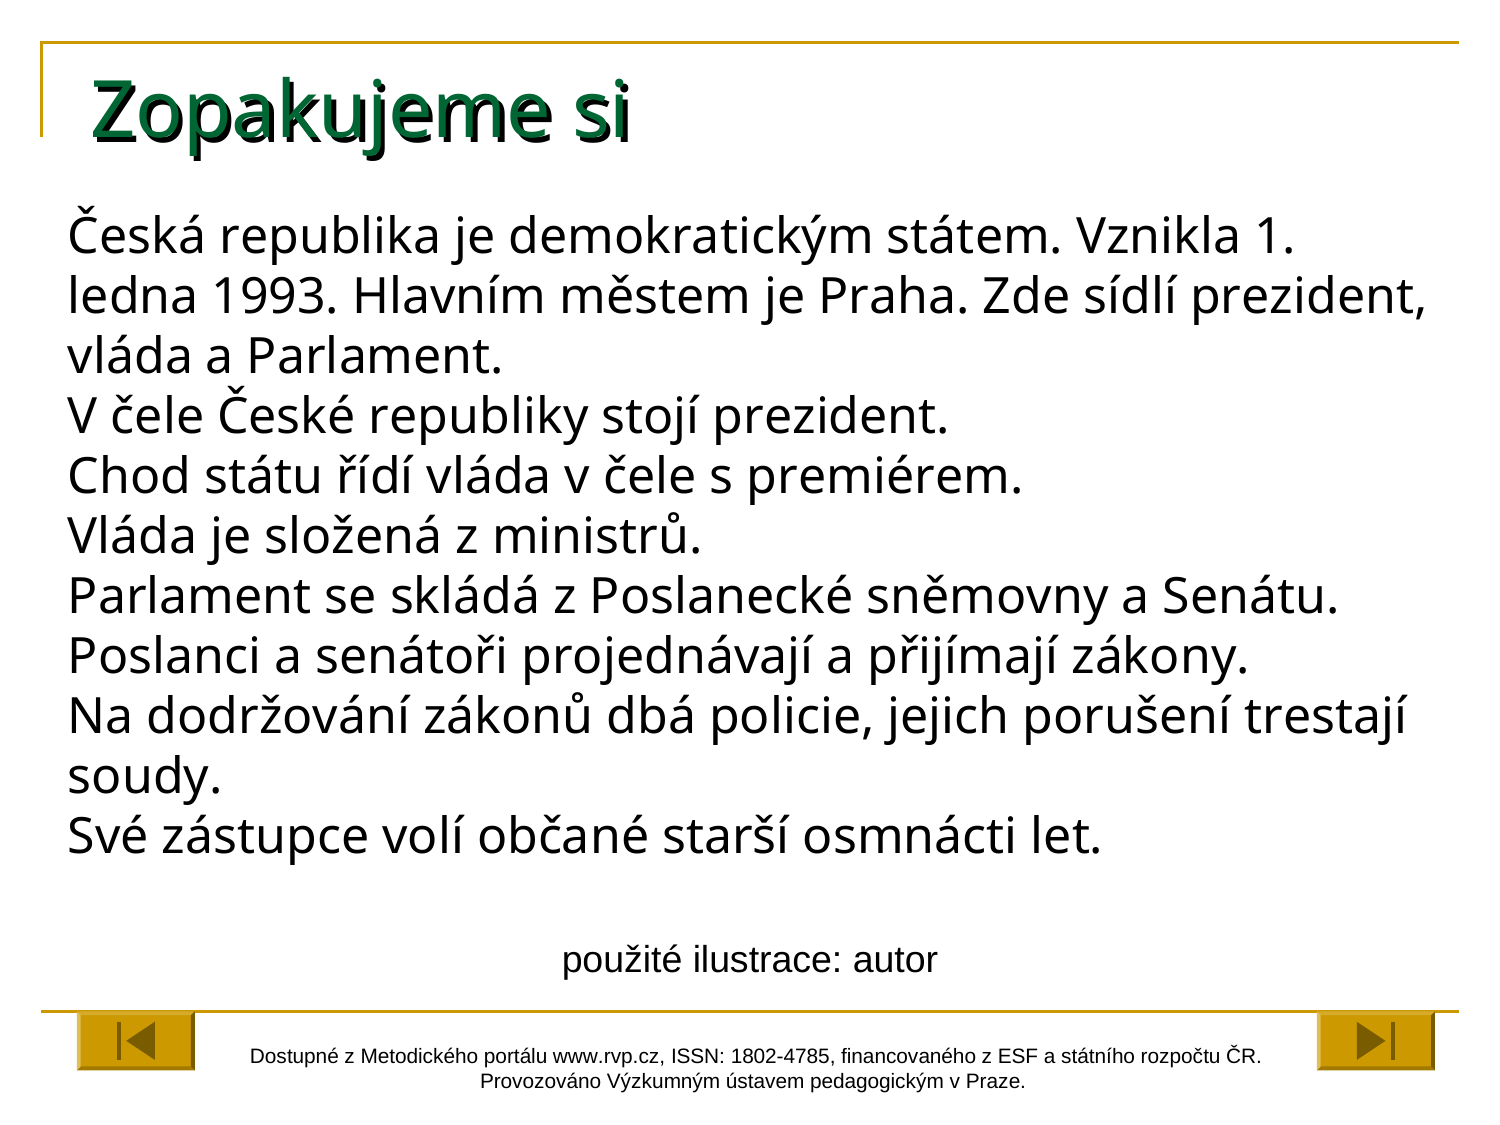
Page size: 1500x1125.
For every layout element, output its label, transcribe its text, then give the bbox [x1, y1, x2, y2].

text_box [1318, 1011, 1435, 1071]
title Zopakujeme si [75, 45, 1426, 196]
text_box [78, 1011, 195, 1071]
text_box použité ilustrace: autor [64, 927, 1436, 988]
text_box Česká republika je demokratickým státem. Vznikla 1. ledna 1993. Hlavním městem je Praha. Zde sídlí prezident, vláda a Parlament. V čele České republiky stojí prezident. Chod státu řídí vláda v čele s premiérem. Vláda je složená z ministrů. Parlament se skládá z Poslanecké sněmovny a Senátu. Poslanci a senátoři projednávají a přijímají zákony. Na dodržování zákonů dbá policie, jejich porušení trestají soudy. Své zástupce volí občané starší osmnácti let. [53, 196, 1447, 872]
